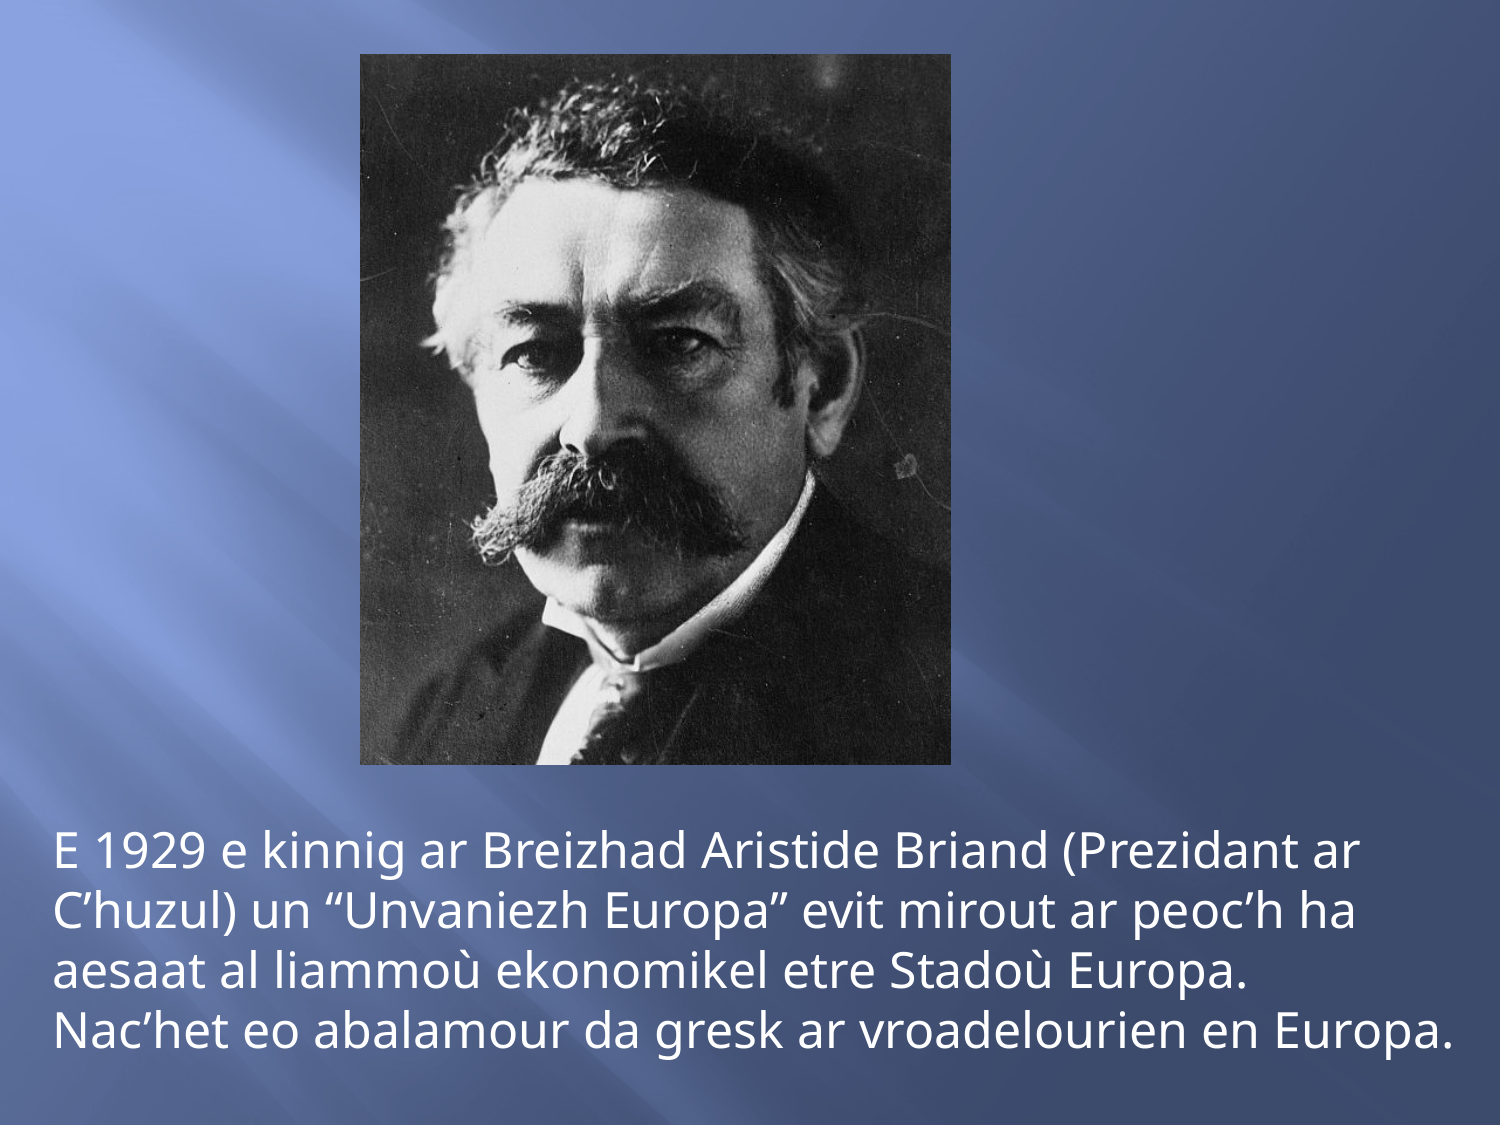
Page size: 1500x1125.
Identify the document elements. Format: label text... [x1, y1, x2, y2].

picture [360, 54, 951, 765]
text_box E 1929 e kinnig ar Breizhad Aristide Briand (Prezidant ar C’huzul) un “Unvaniezh Europa” evit mirout ar peoc’h ha aesaat al liammoù ekonomikel etre Stadoù Europa. Nac’het eo abalamour da gresk ar vroadelourien en Europa. [37, 810, 1471, 1068]
